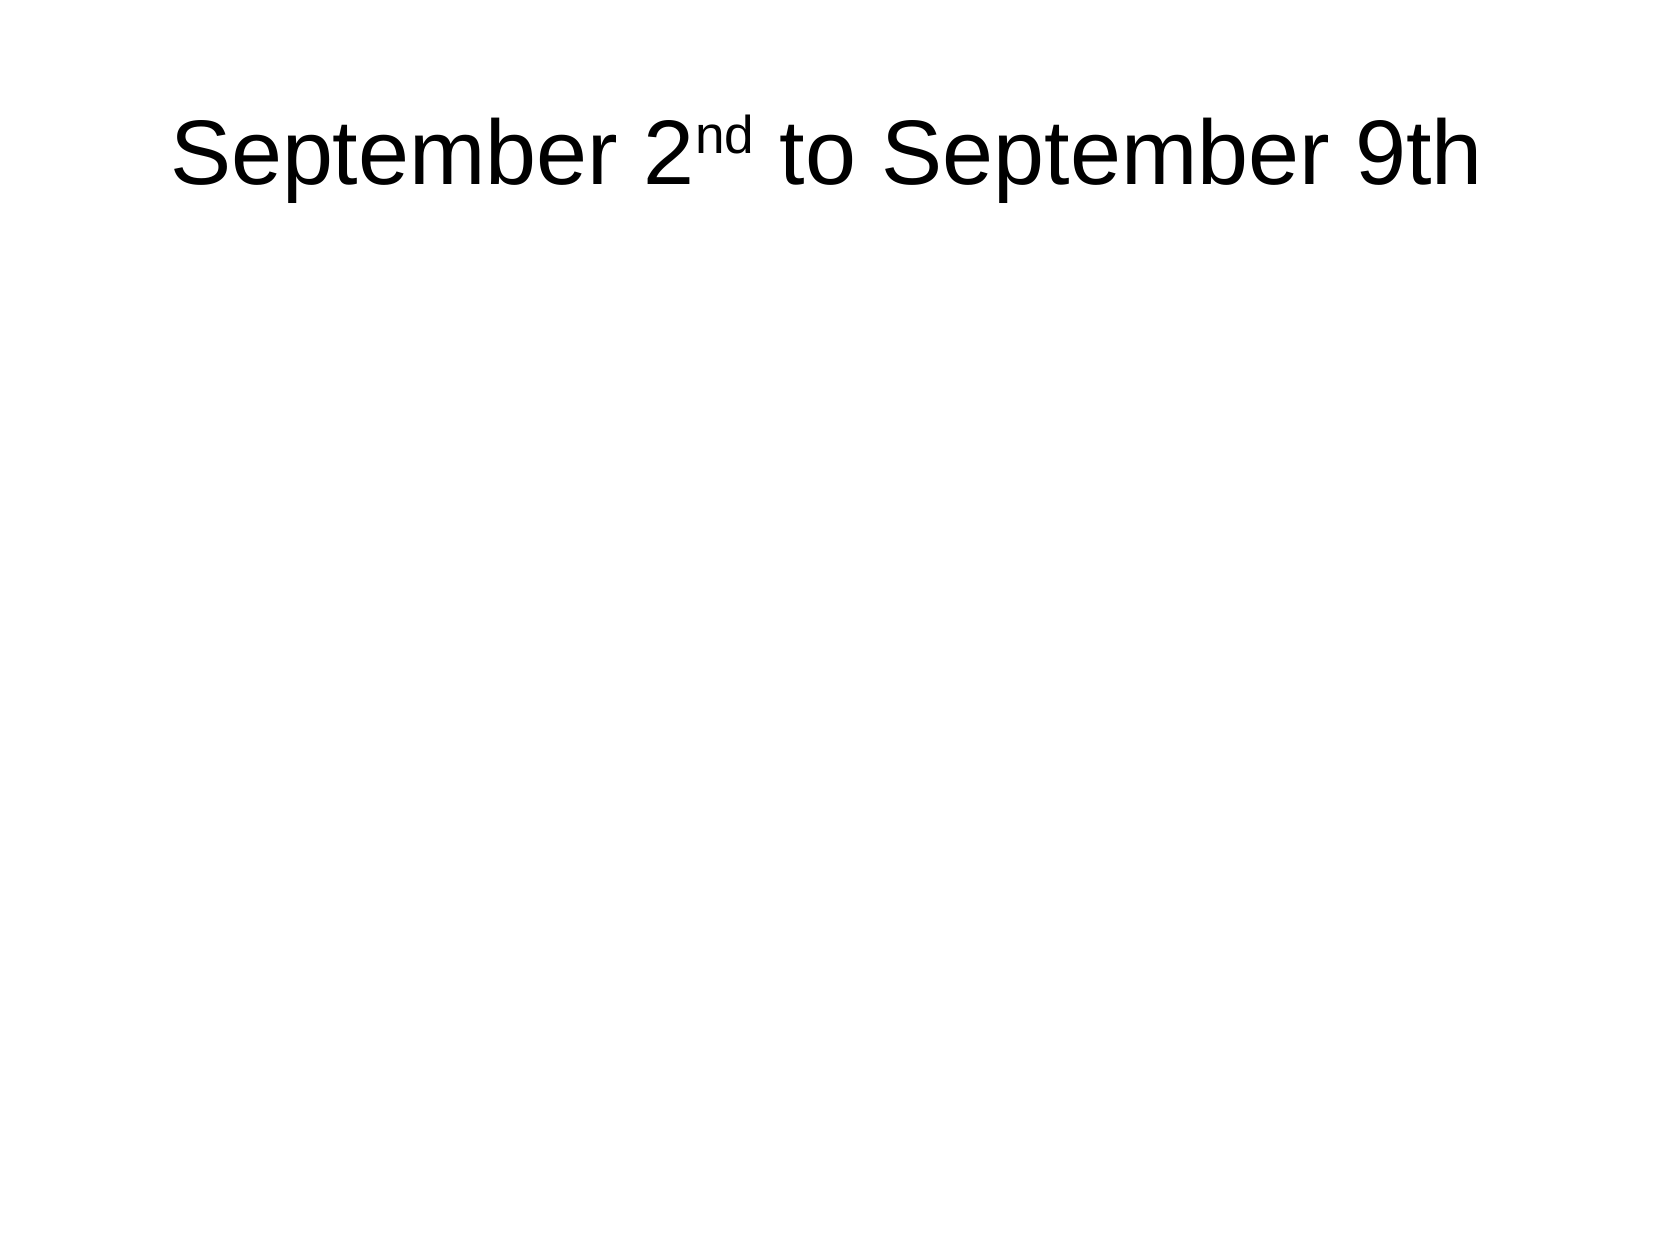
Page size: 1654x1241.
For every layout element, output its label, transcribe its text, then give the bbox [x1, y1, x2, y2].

title September 2nd to September 9th [82, 49, 1571, 257]
